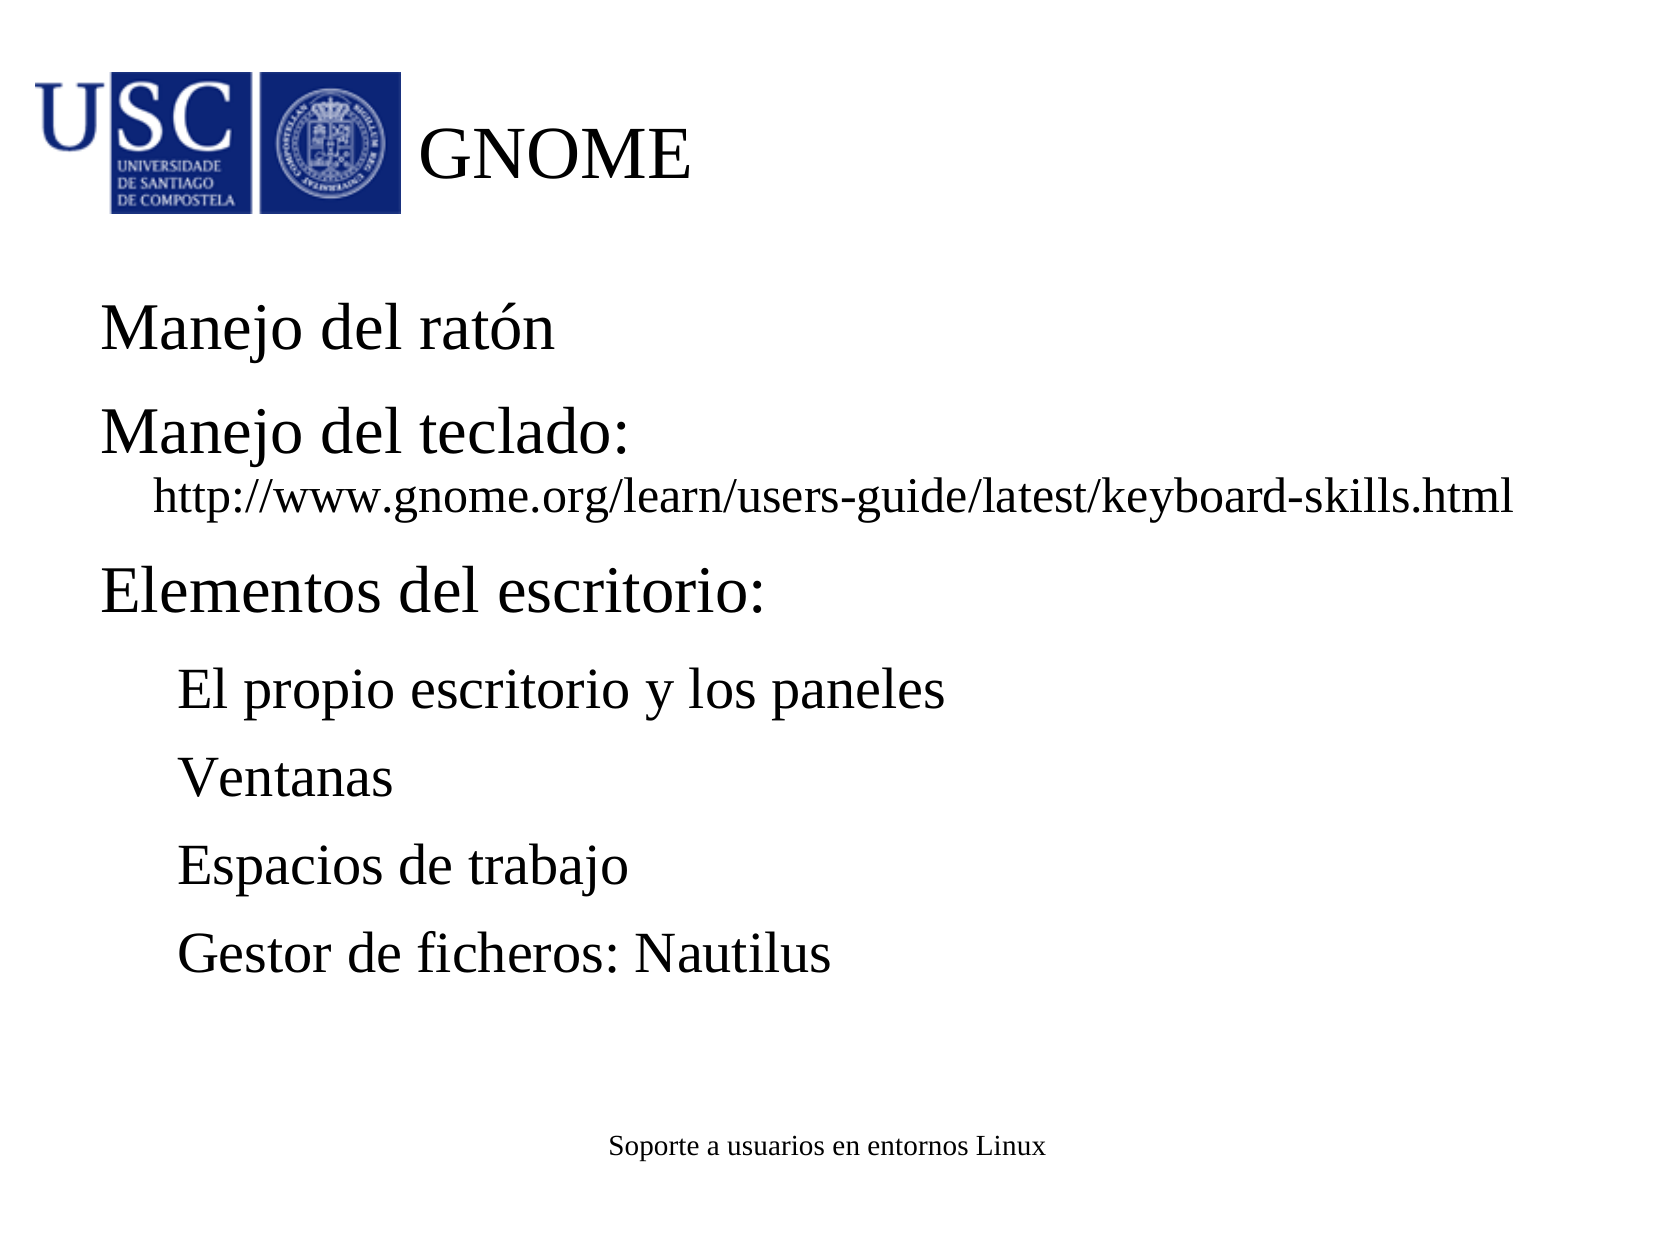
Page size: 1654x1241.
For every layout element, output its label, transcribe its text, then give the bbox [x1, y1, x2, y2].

picture [35, 72, 401, 214]
title GNOME [418, 49, 1571, 257]
list Manejo del ratón Manejo del teclado: http://www.gnome.org/learn/users-guide/latest/keyboard-skills.html Elementos del escritorio: El propio escritorio y los paneles Ventanas Espacios de trabajo Gestor de ficheros: Nautilus [82, 290, 1571, 1109]
